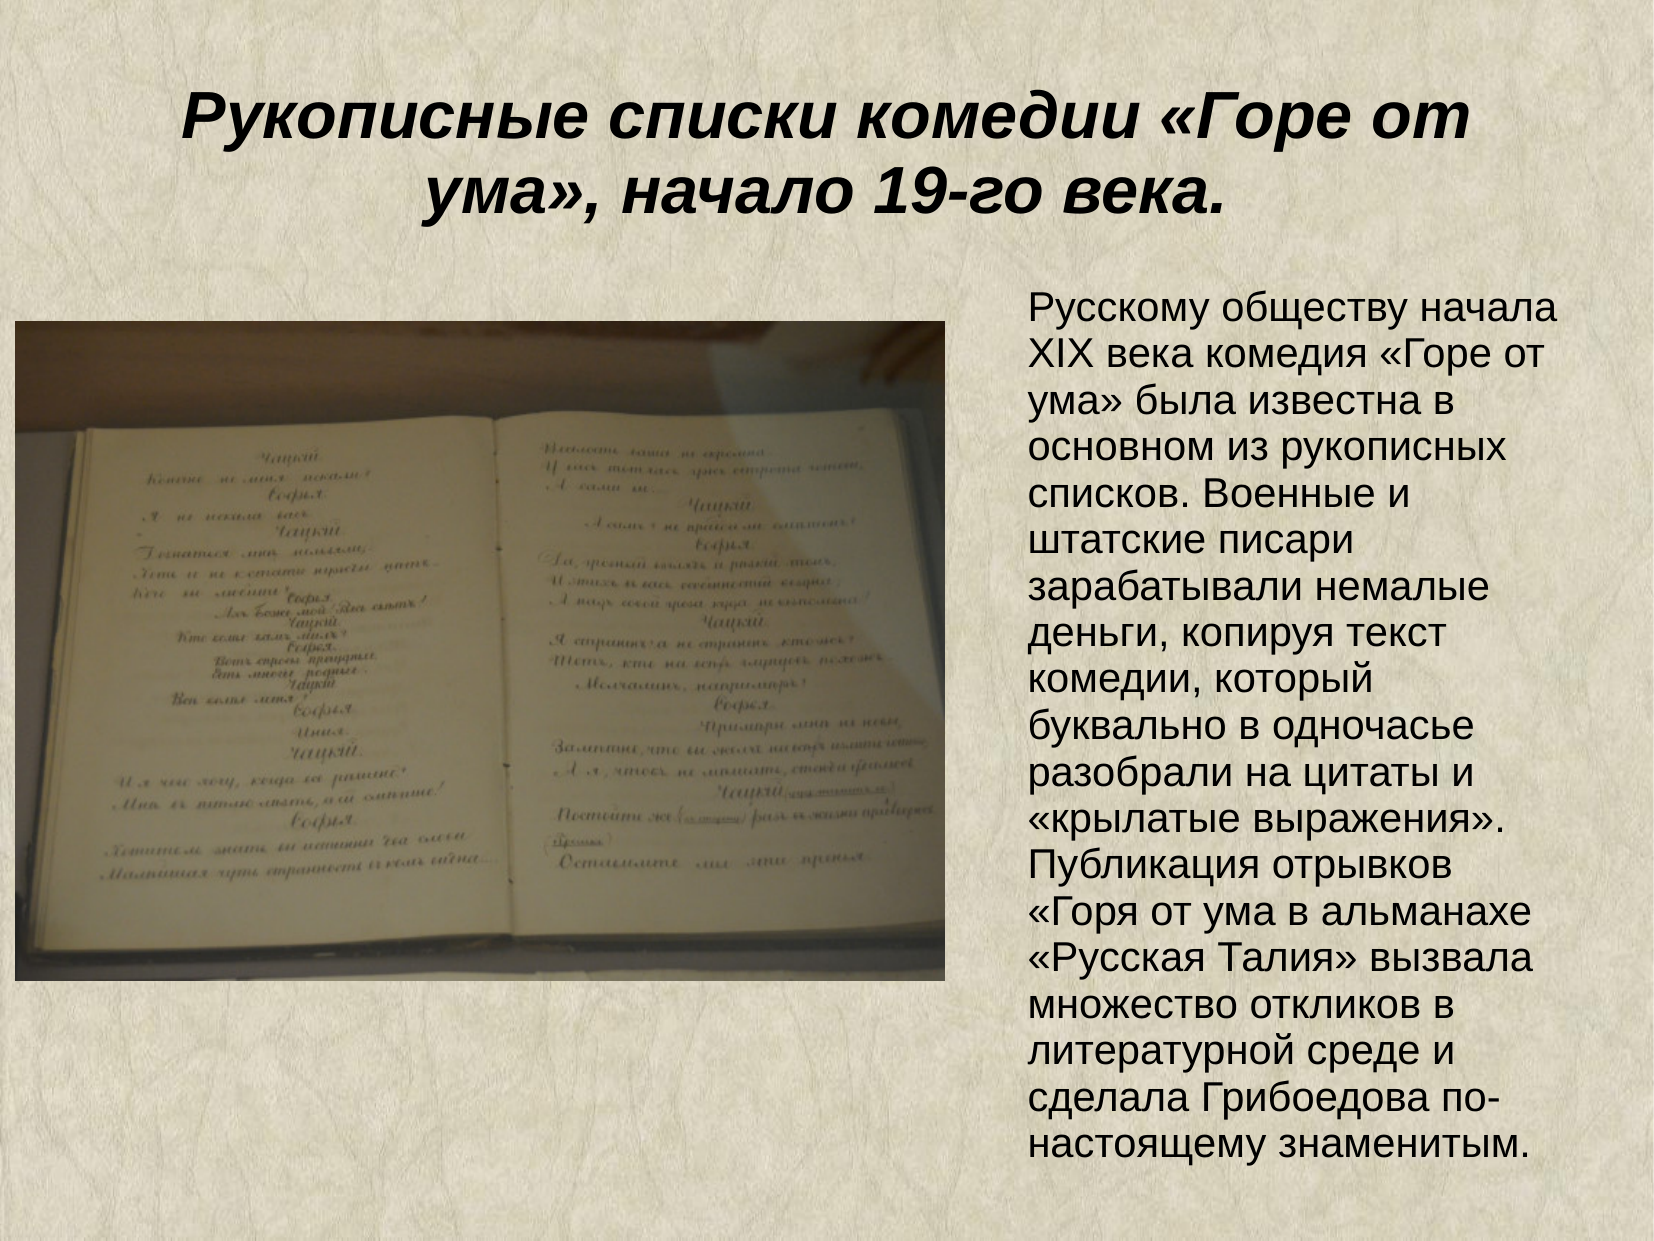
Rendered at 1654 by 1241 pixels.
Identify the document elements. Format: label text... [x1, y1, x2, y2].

list Русскому обществу начала XIX века комедия «Горе от ума» была известна в основном из рукописных списков. Военные и штатские писари зарабатывали немалые деньги, копируя текст комедии, который буквально в одночасье разобрали на цитаты и «крылатые выражения». Публикация отрывков «Горя от ума в альманахе «Русская Талия» вызвала множество откликов в литературной среде и сделала Грибоедова по-настоящему знаменитым. [1027, 283, 1572, 1182]
title Рукописные списки комедии «Горе от ума», начало 19-го века. [82, 49, 1571, 257]
picture [0, 0, 1654, 1241]
